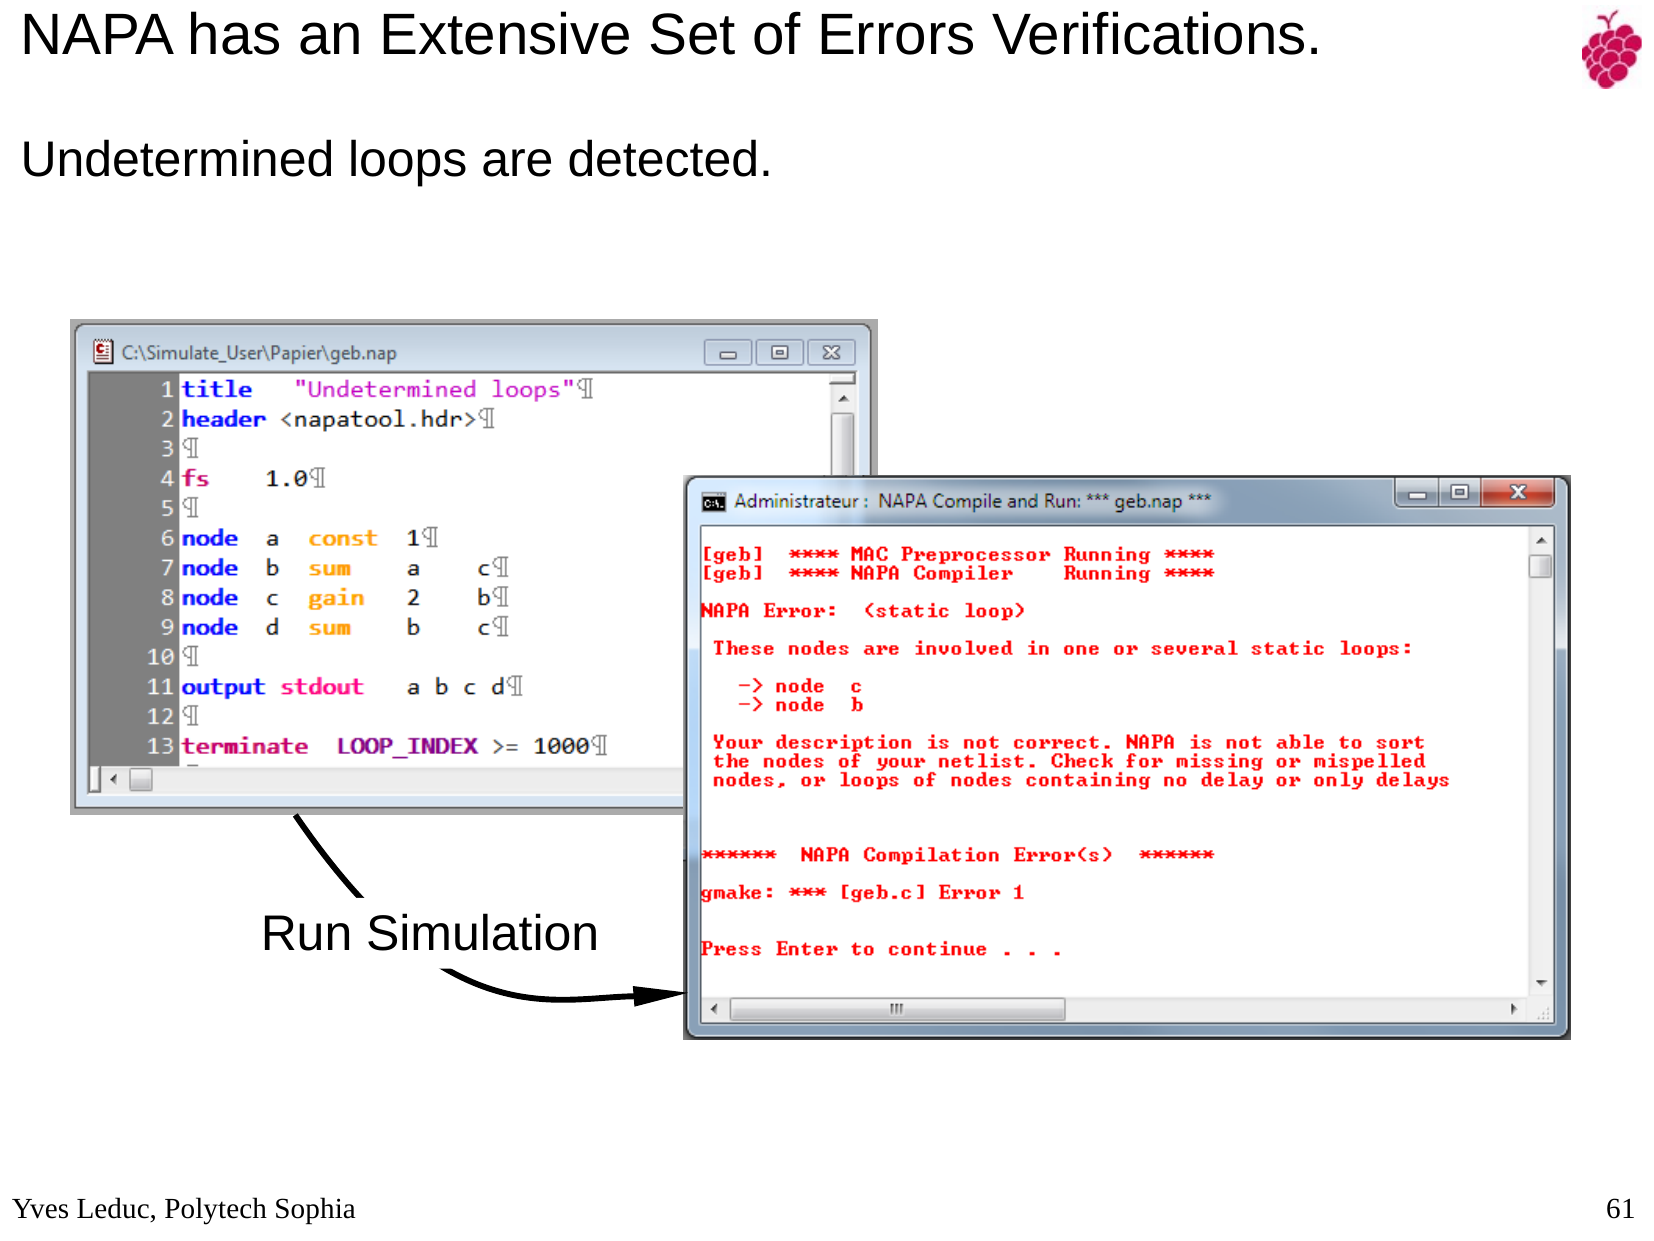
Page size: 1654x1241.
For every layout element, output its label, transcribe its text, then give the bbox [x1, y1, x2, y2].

text_box NAPA has an Extensive Set of Errors Verifications. Undetermined loops are detected. [5, 0, 1636, 195]
picture [1636, 5, 1642, 89]
picture [70, 319, 1571, 1040]
text_box Run Simulation [246, 897, 615, 969]
